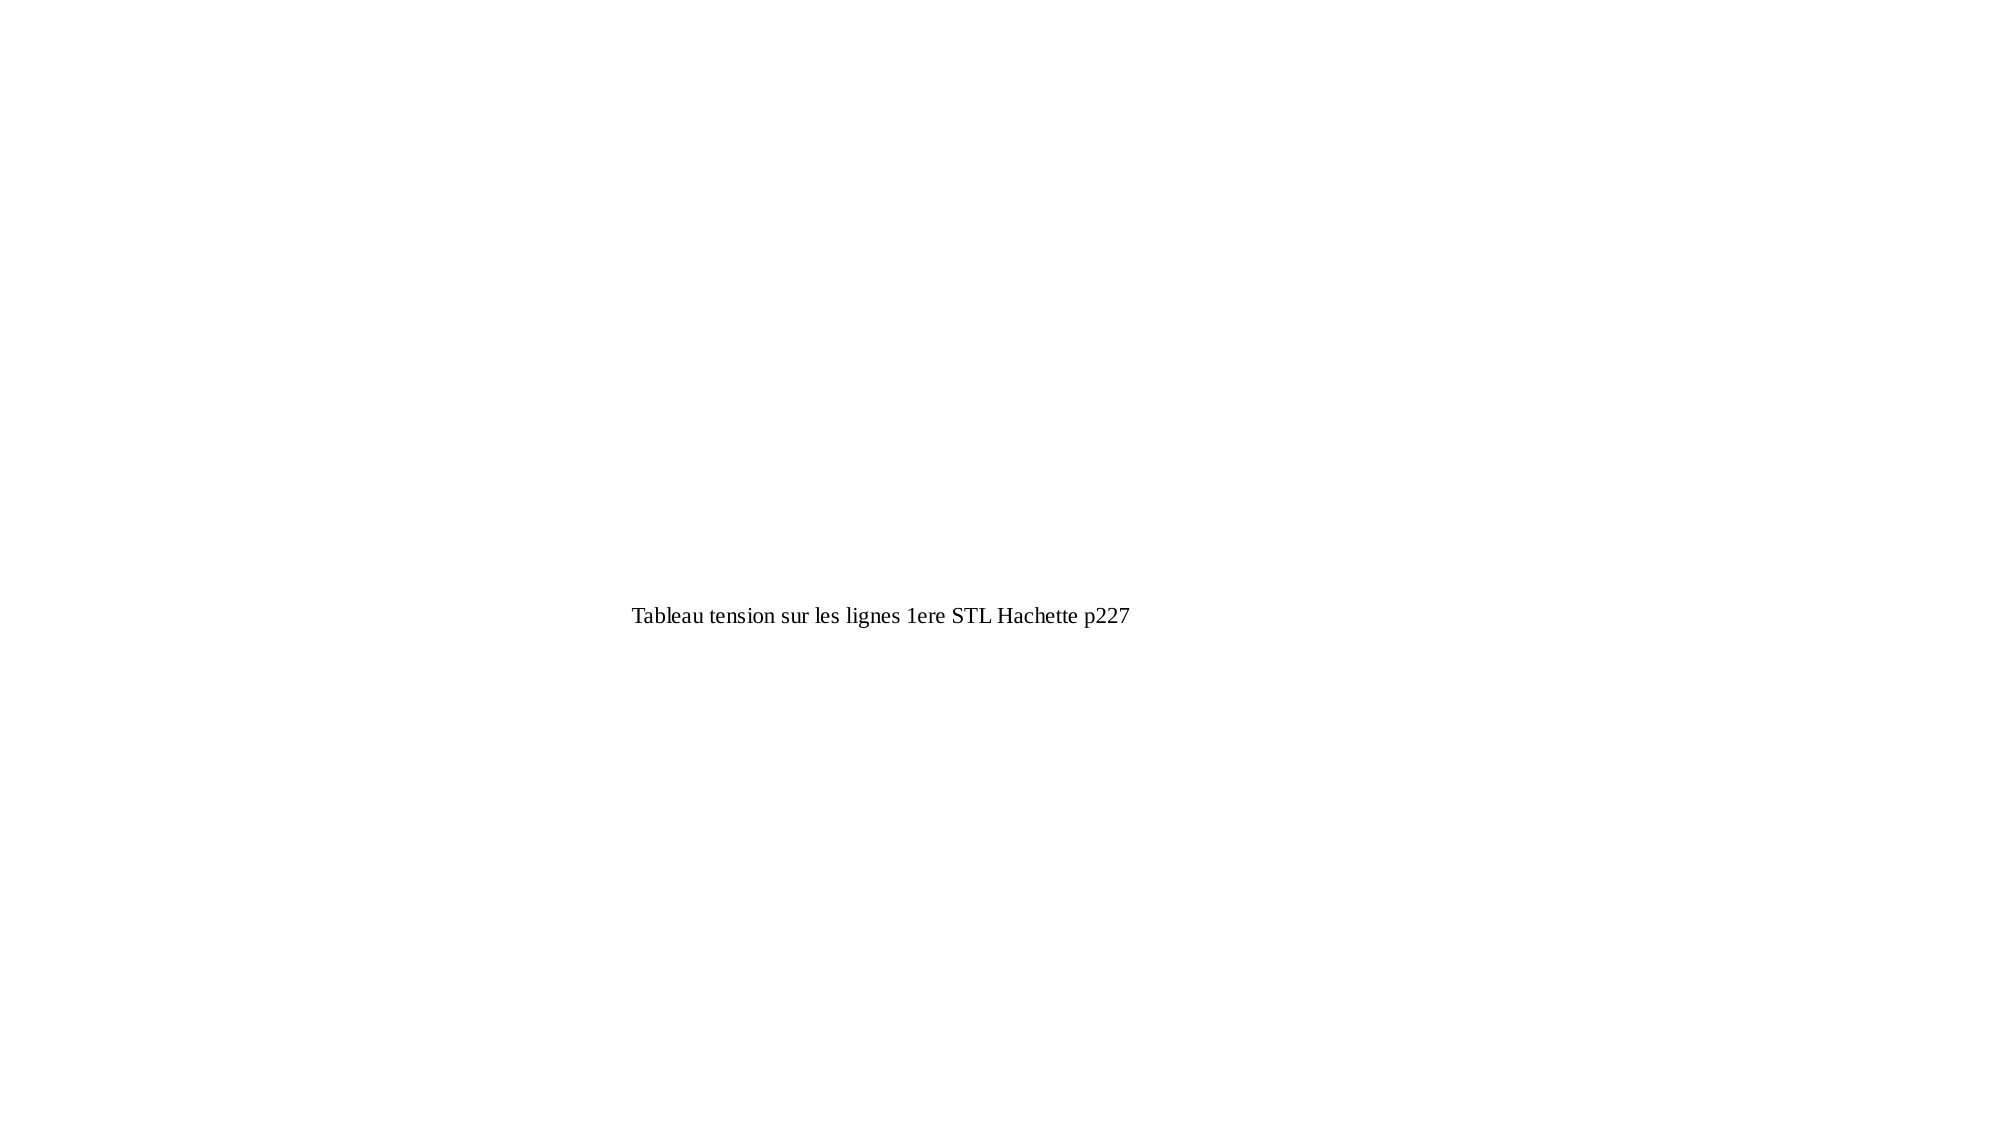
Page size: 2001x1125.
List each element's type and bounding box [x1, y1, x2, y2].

chart [512, 484, 1515, 661]
